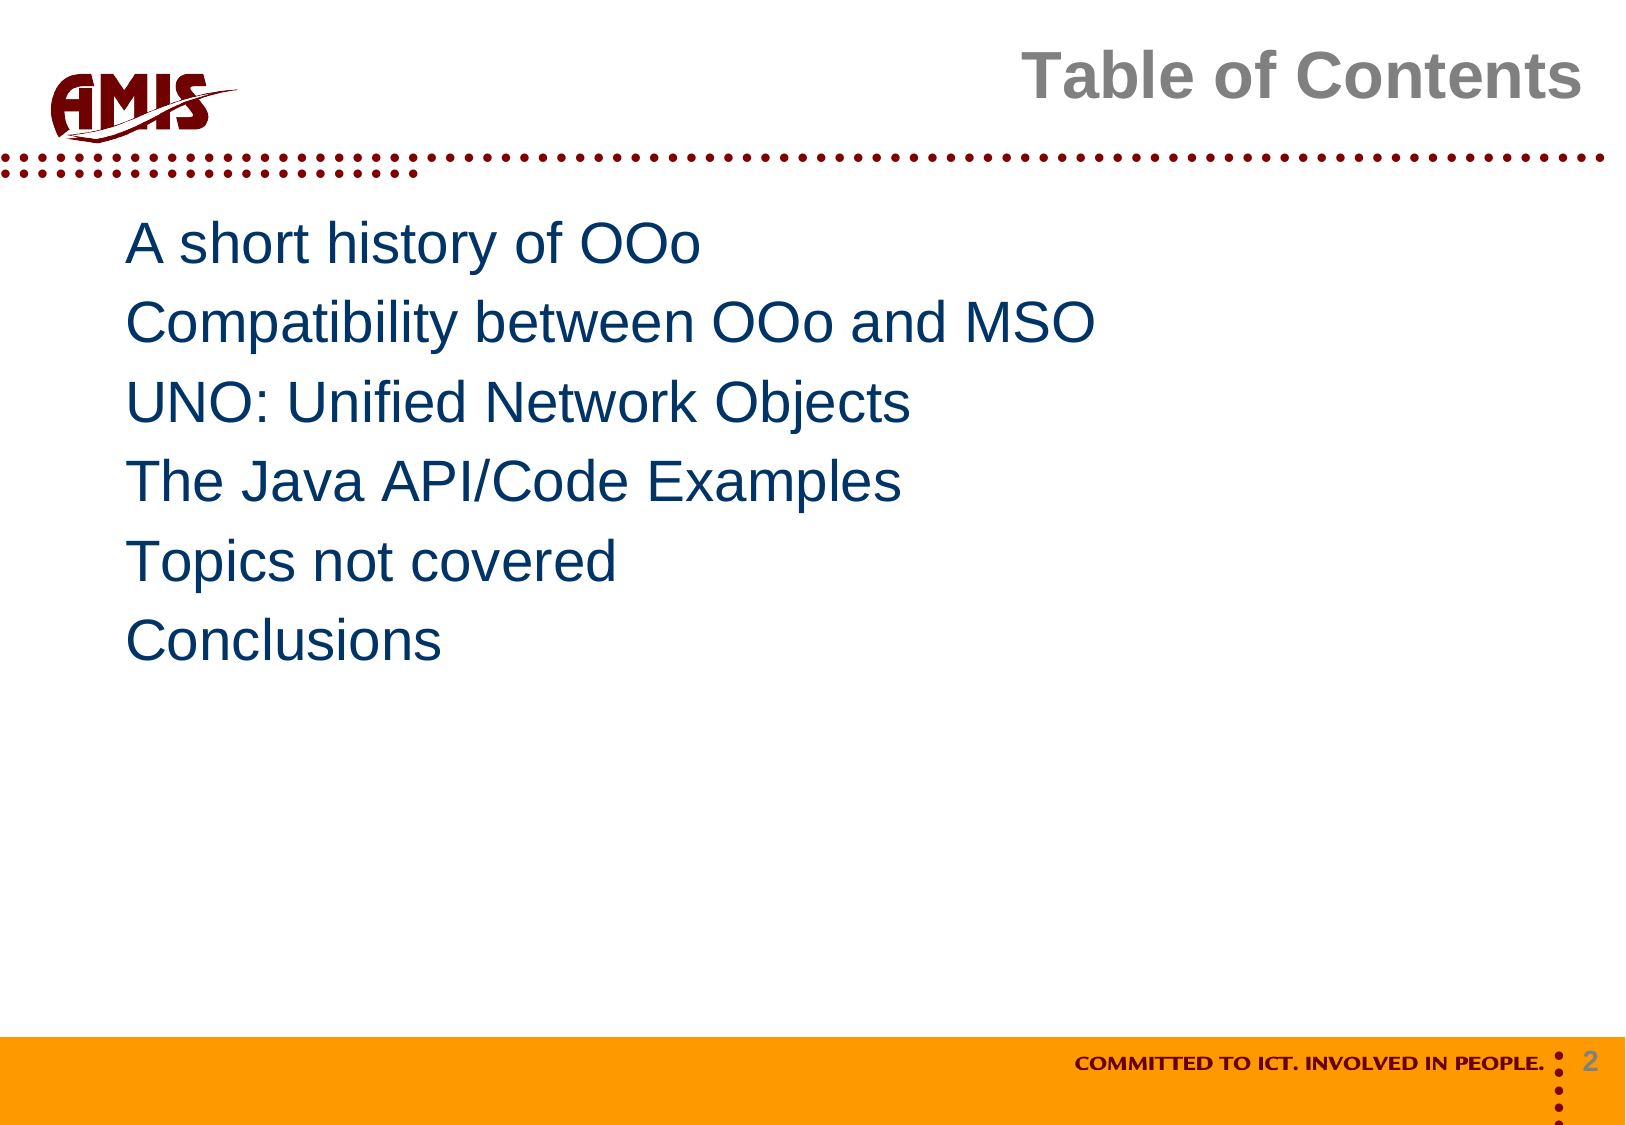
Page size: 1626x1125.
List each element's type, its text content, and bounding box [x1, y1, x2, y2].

picture [1074, 1055, 1544, 1071]
list A short history of OOo Compatibility between OOo and MSO UNO: Unified Network Objects The Java API/Code Examples Topics not covered Conclusions [124, 210, 1500, 1017]
title Table of Contents [262, 27, 1585, 123]
picture [50, 73, 238, 144]
